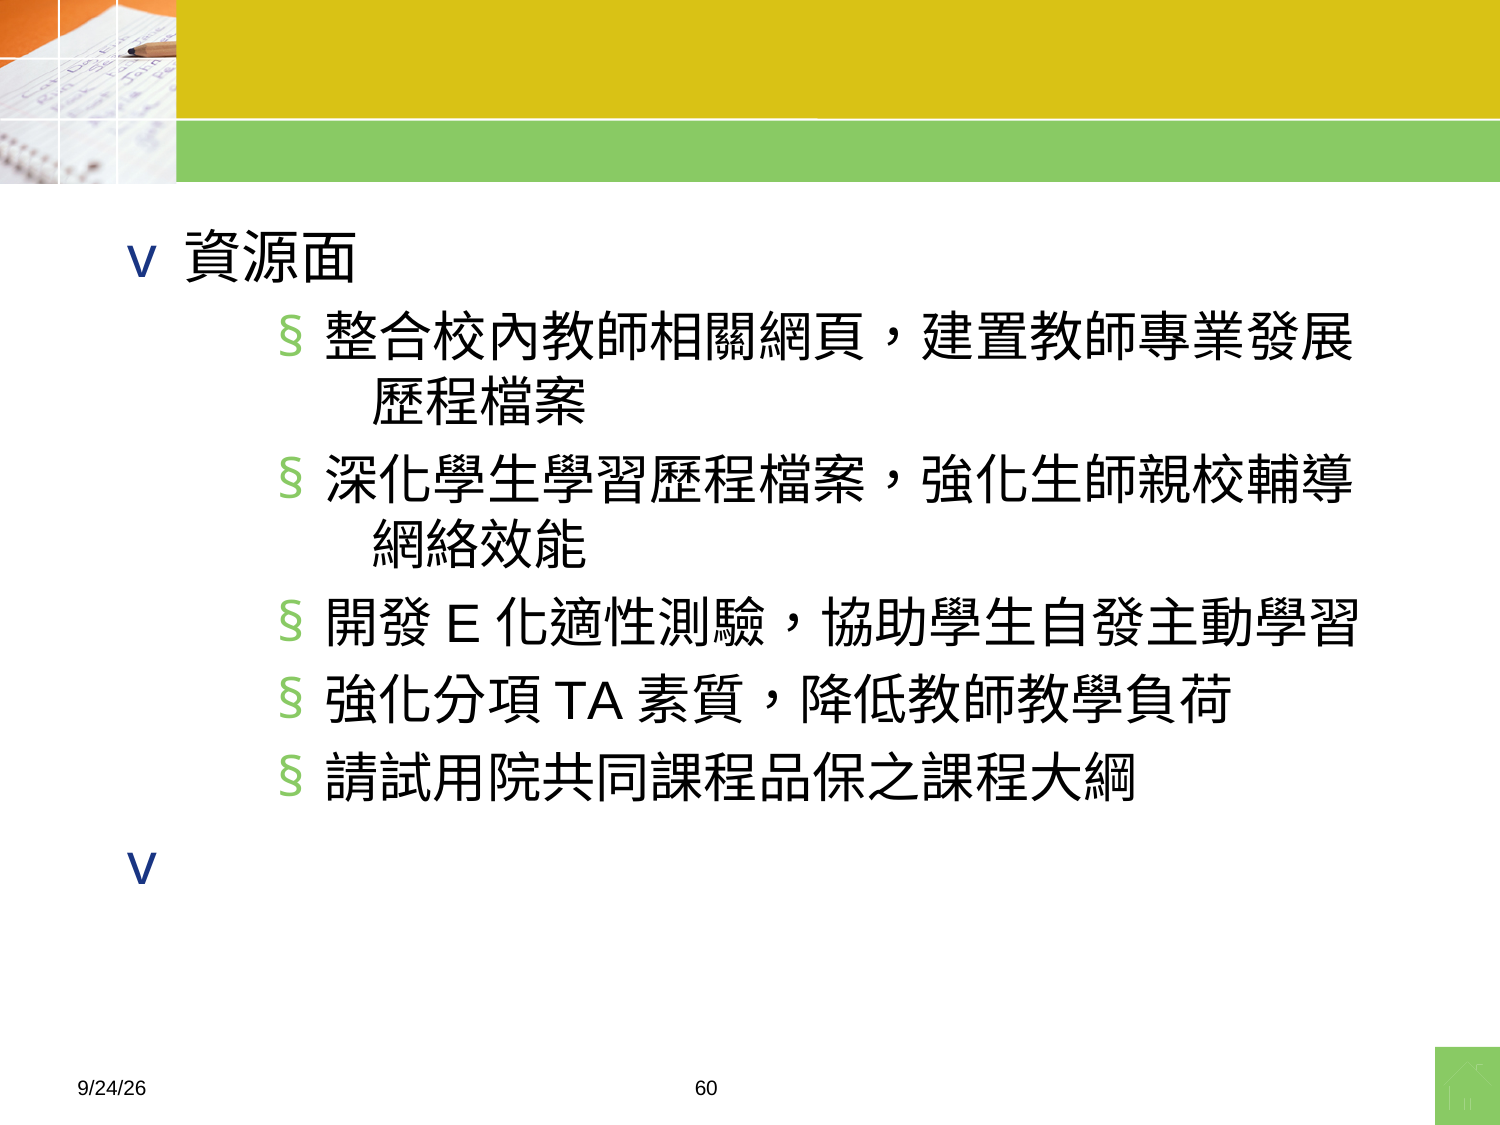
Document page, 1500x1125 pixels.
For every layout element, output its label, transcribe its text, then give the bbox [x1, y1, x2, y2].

text_box [637, 1067, 775, 1111]
text_box [62, 1067, 376, 1111]
text_box [1435, 1046, 1500, 1125]
list 資源面 整合校內教師相關網頁，建置教師專業發展歷程檔案 深化學生學習歷程檔案，強化生師親校輔導網絡效能 開發E化適性測驗，協助學生自發主動學習 強化分項TA素質，降低教師教學負荷 請試用院共同課程品保之課程大綱 [112, 212, 1413, 1051]
